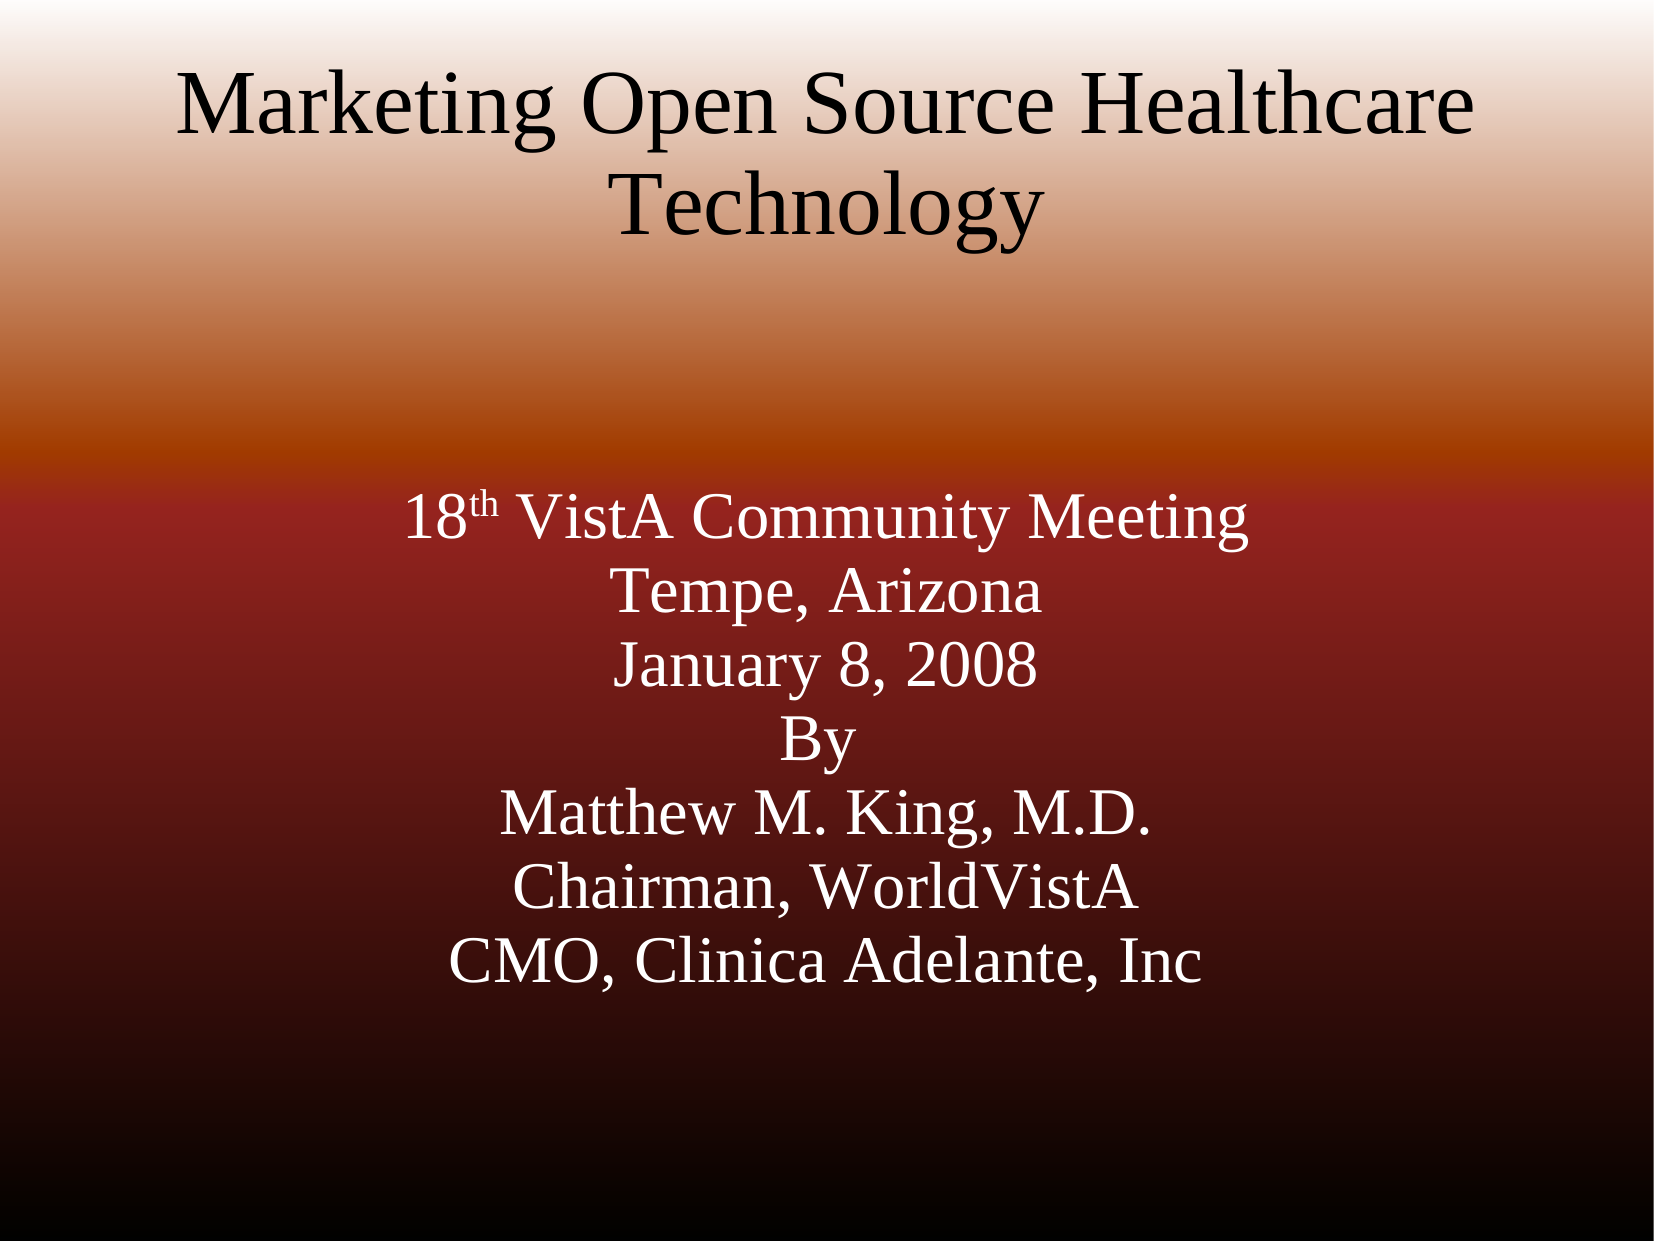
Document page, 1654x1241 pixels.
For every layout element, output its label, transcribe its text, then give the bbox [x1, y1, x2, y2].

title Marketing Open Source Healthcare Technology [82, 51, 1571, 255]
subtitle 18th VistA Community Meeting Tempe, Arizona January 8, 2008 By Matthew M. King, M.D. Chairman, WorldVistA CMO, Clinica Adelante, Inc [82, 391, 1571, 1086]
picture [0, 0, 1654, 1241]
